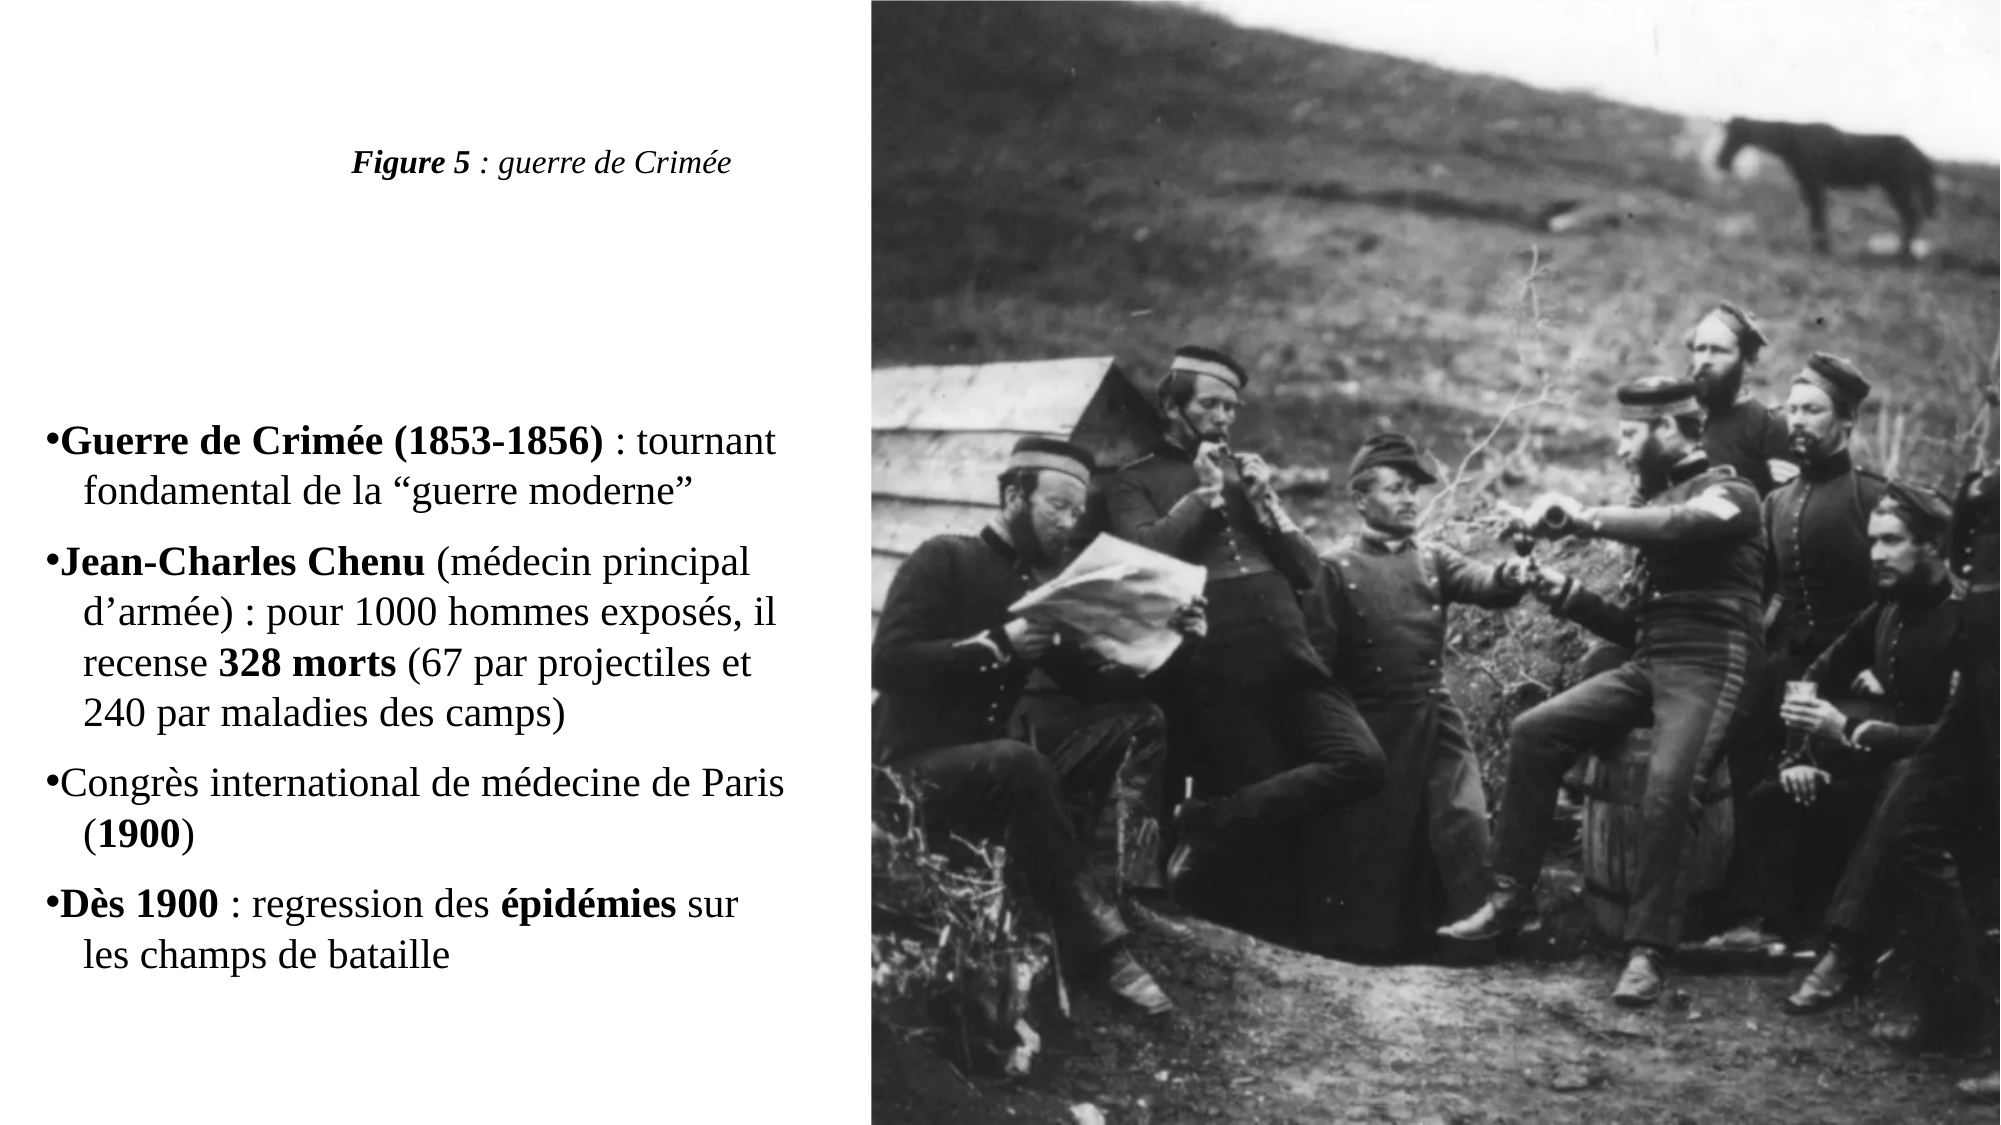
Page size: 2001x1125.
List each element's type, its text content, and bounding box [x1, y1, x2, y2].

picture [871, 0, 2000, 1125]
title Figure 5 : guerre de Crimée [336, 42, 871, 189]
list Guerre de Crimée (1853-1856) : tournant fondamental de la “guerre moderne” Jean-Charles Chenu (médecin principal d’armée) : pour 1000 hommes exposés, il recense 328 morts (67 par projectiles et 240 par maladies des camps) Congrès international de médecine de Paris (1900) Dès 1900 : regression des épidémies sur les champs de bataille [30, 405, 802, 1083]
